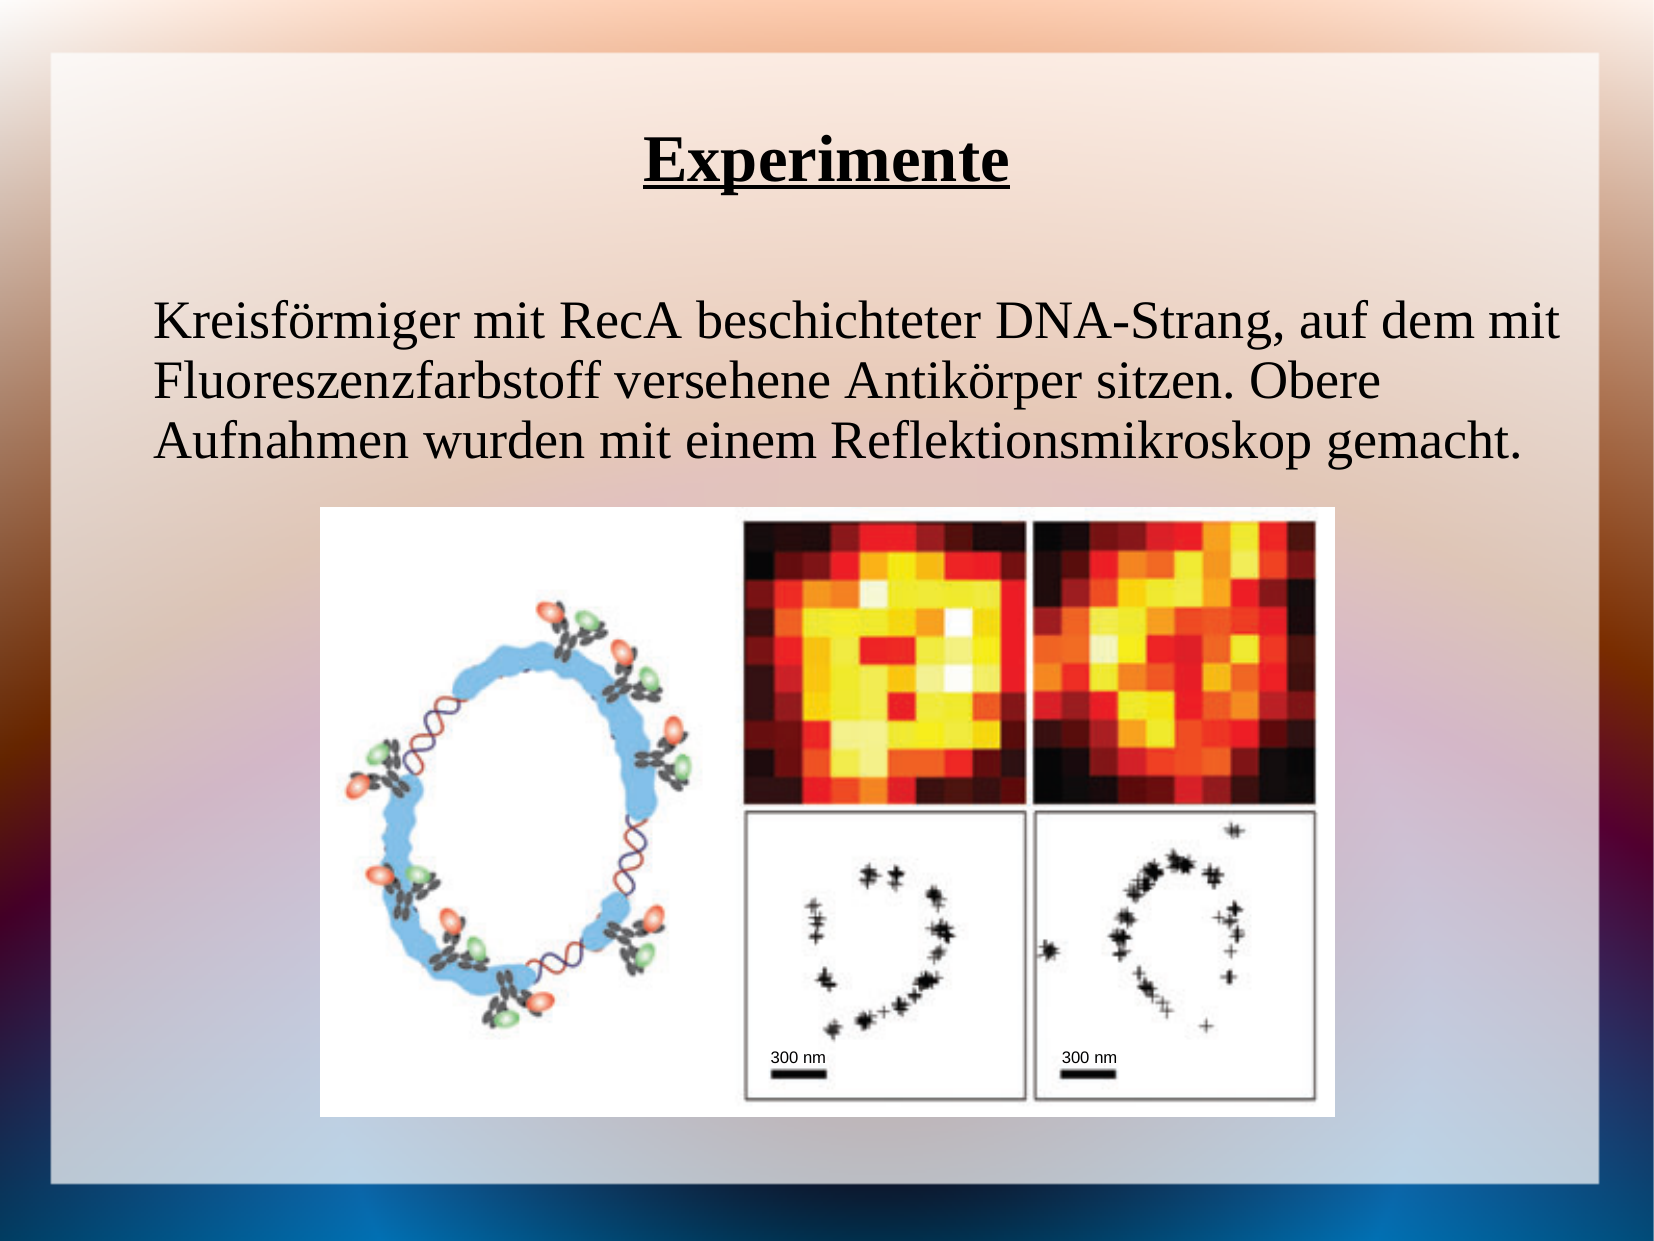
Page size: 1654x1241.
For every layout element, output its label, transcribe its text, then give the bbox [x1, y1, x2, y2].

text_box 300 nm [1047, 1041, 1146, 1075]
title Experimente [82, 55, 1571, 263]
picture [0, 0, 1654, 1241]
text_box 300 nm [755, 1041, 855, 1075]
list Kreisförmiger mit RecA beschichteter DNA-Strang, auf dem mit Fluoreszenzfarbstoff versehene Antikörper sitzen. Obere Aufnahmen wurden mit einem Reflektionsmikroskop gemacht. [82, 290, 1571, 1034]
